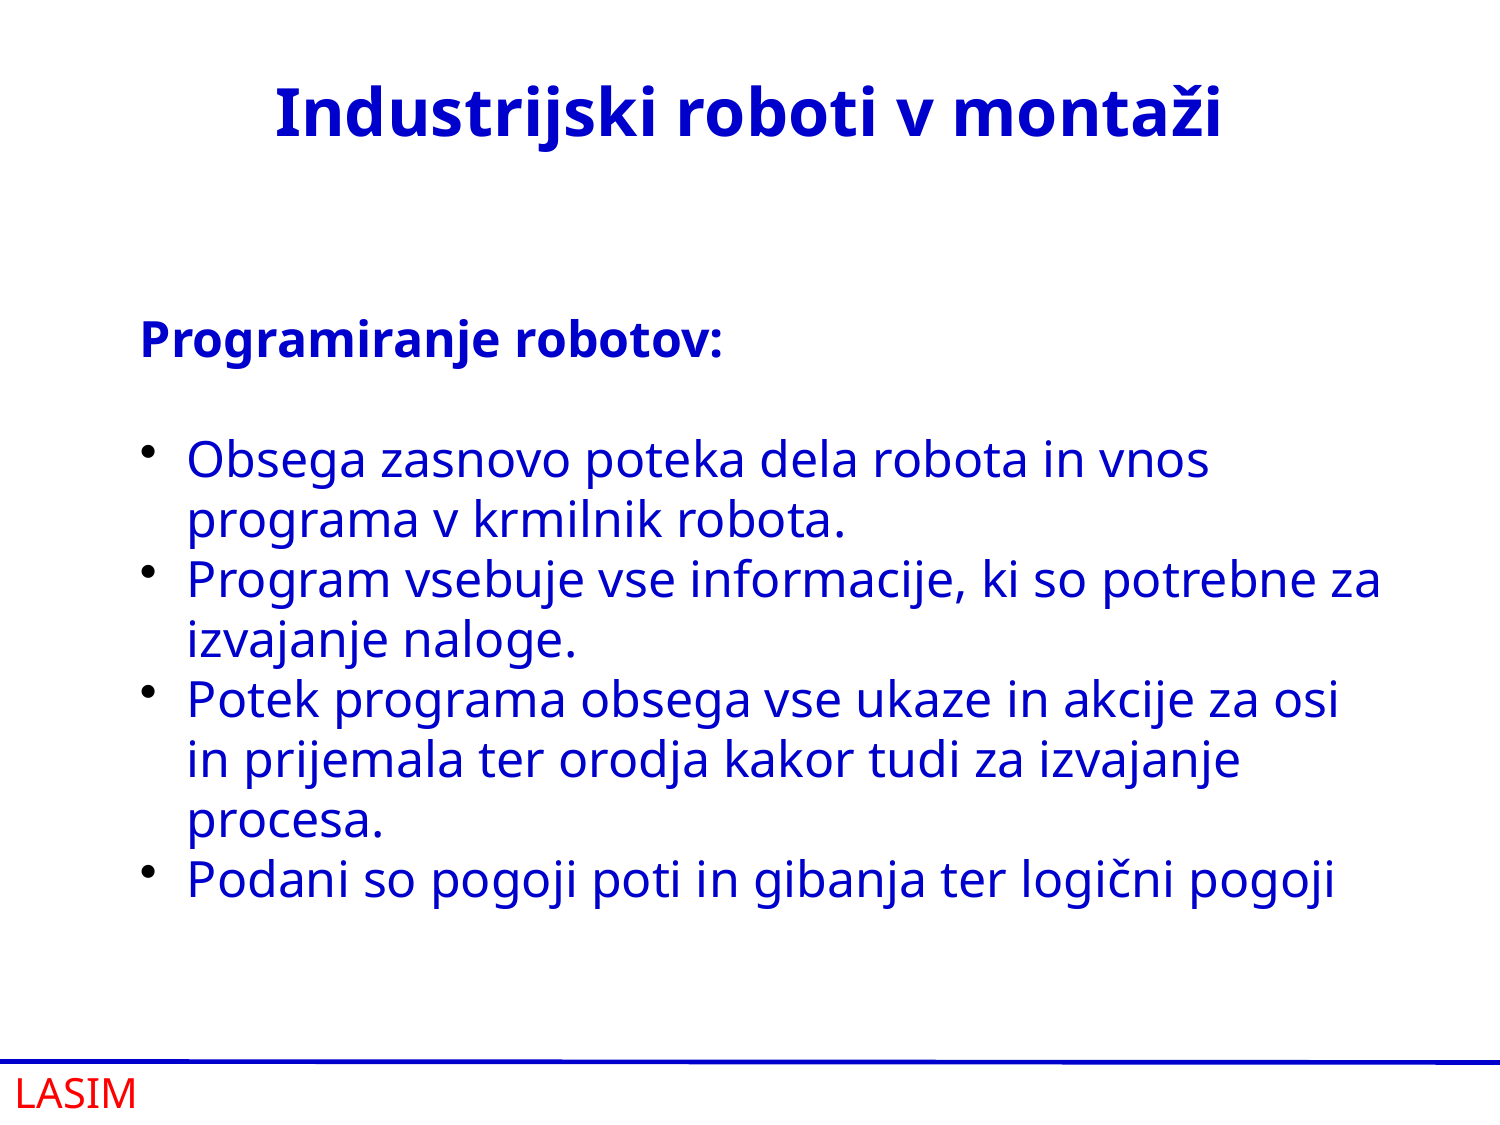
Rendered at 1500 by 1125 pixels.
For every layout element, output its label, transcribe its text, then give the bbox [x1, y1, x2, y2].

text_box Programiranje robotov: Obsega zasnovo poteka dela robota in vnos programa v krmilnik robota. Program vsebuje vse informacije, ki so potrebne za izvajanje naloge. Potek programa obsega vse ukaze in akcije za osi in prijemala ter orodja kakor tudi za izvajanje procesa. Podani so pogoji poti in gibanja ter logični pogoji. [124, 299, 1400, 915]
title Industrijski roboti v montaži [112, 62, 1388, 175]
